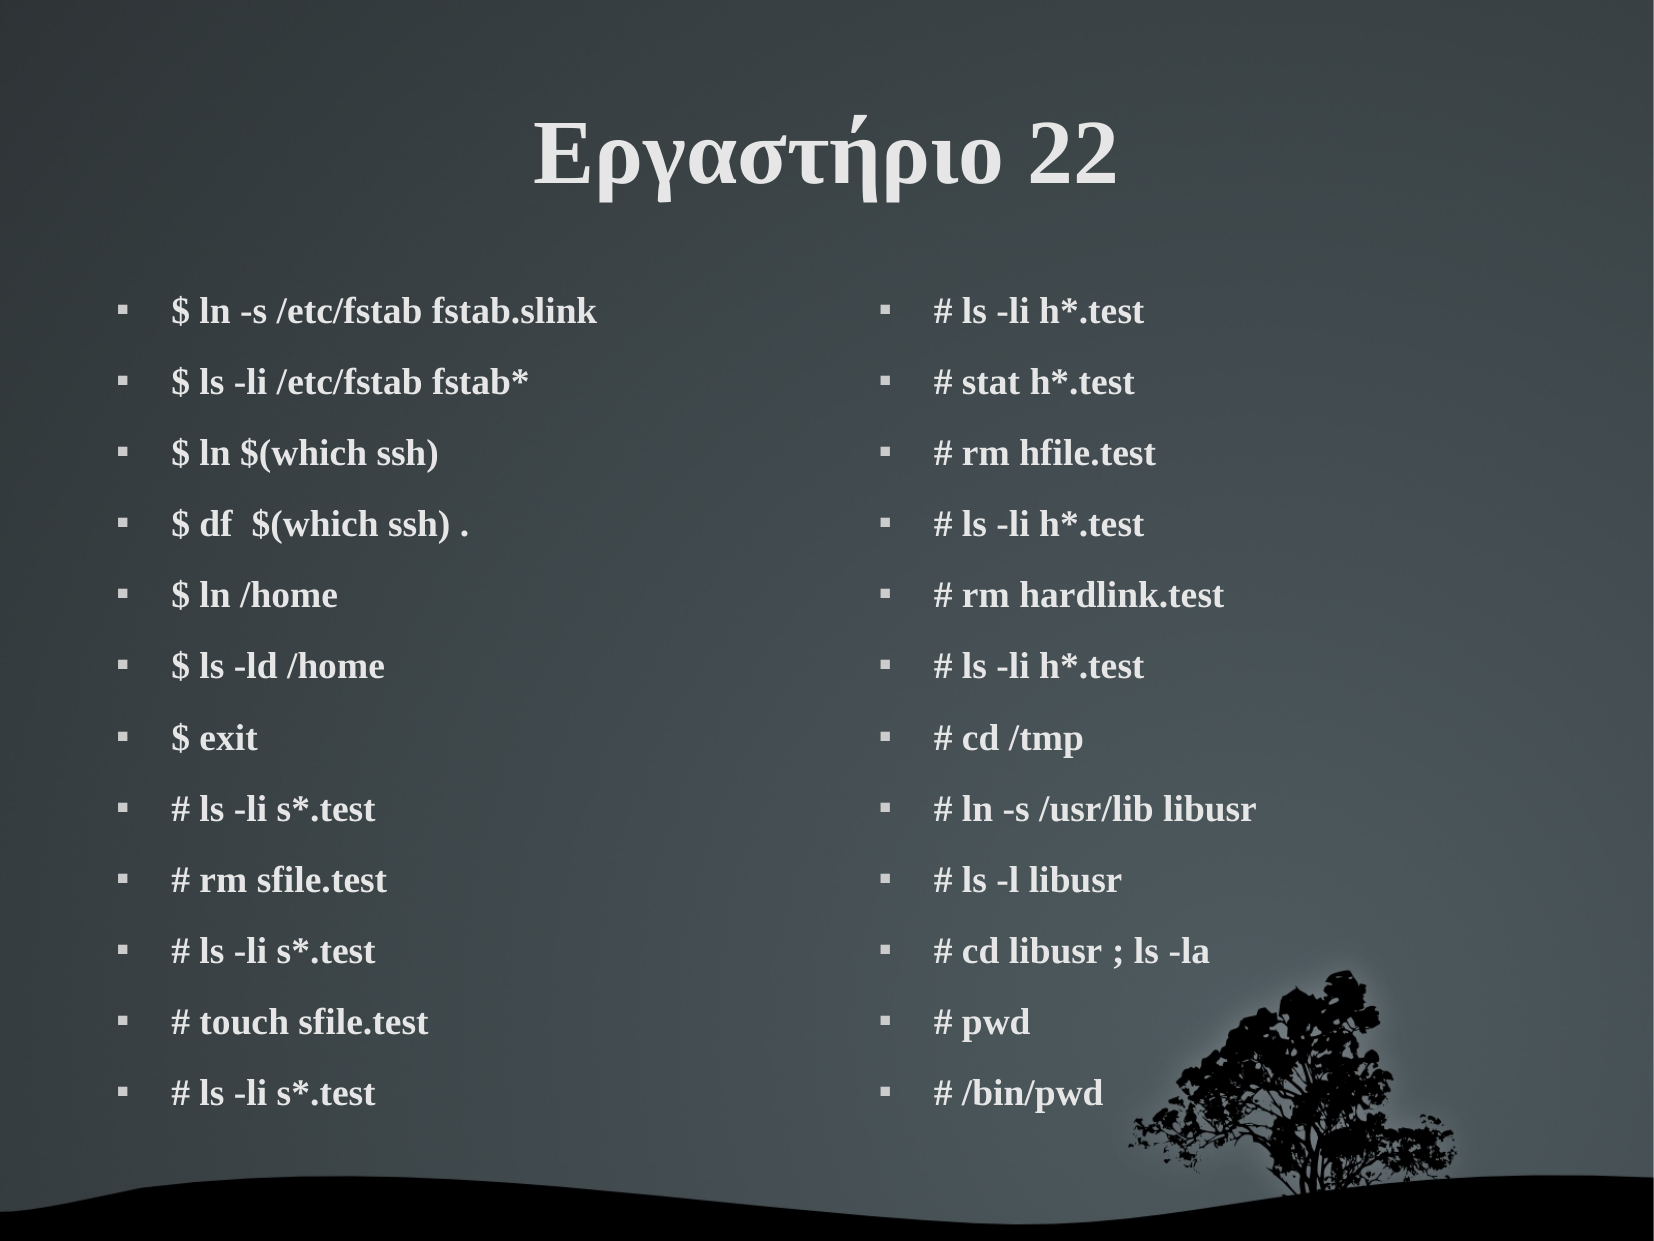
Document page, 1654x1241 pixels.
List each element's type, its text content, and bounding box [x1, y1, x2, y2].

list # ls -li h*.test # stat h*.test # rm hfile.test # ls -li h*.test # rm hardlink.test # ls -li h*.test # cd /tmp # ln -s /usr/lib libusr # ls -l libusr # cd libusr ; ls -la # pwd # /bin/pwd [845, 290, 1572, 1204]
picture [0, 0, 1654, 1241]
title Εργαστήριο 22 [82, 49, 1571, 257]
list $ ln -s /etc/fstab fstab.slink $ ls -li /etc/fstab fstab* $ ln $(which ssh) $ df $(which ssh) . $ ln /home $ ls -ld /home $ exit # ls -li s*.test # rm sfile.test # ls -li s*.test # touch sfile.test # ls -li s*.test [82, 290, 809, 1204]
